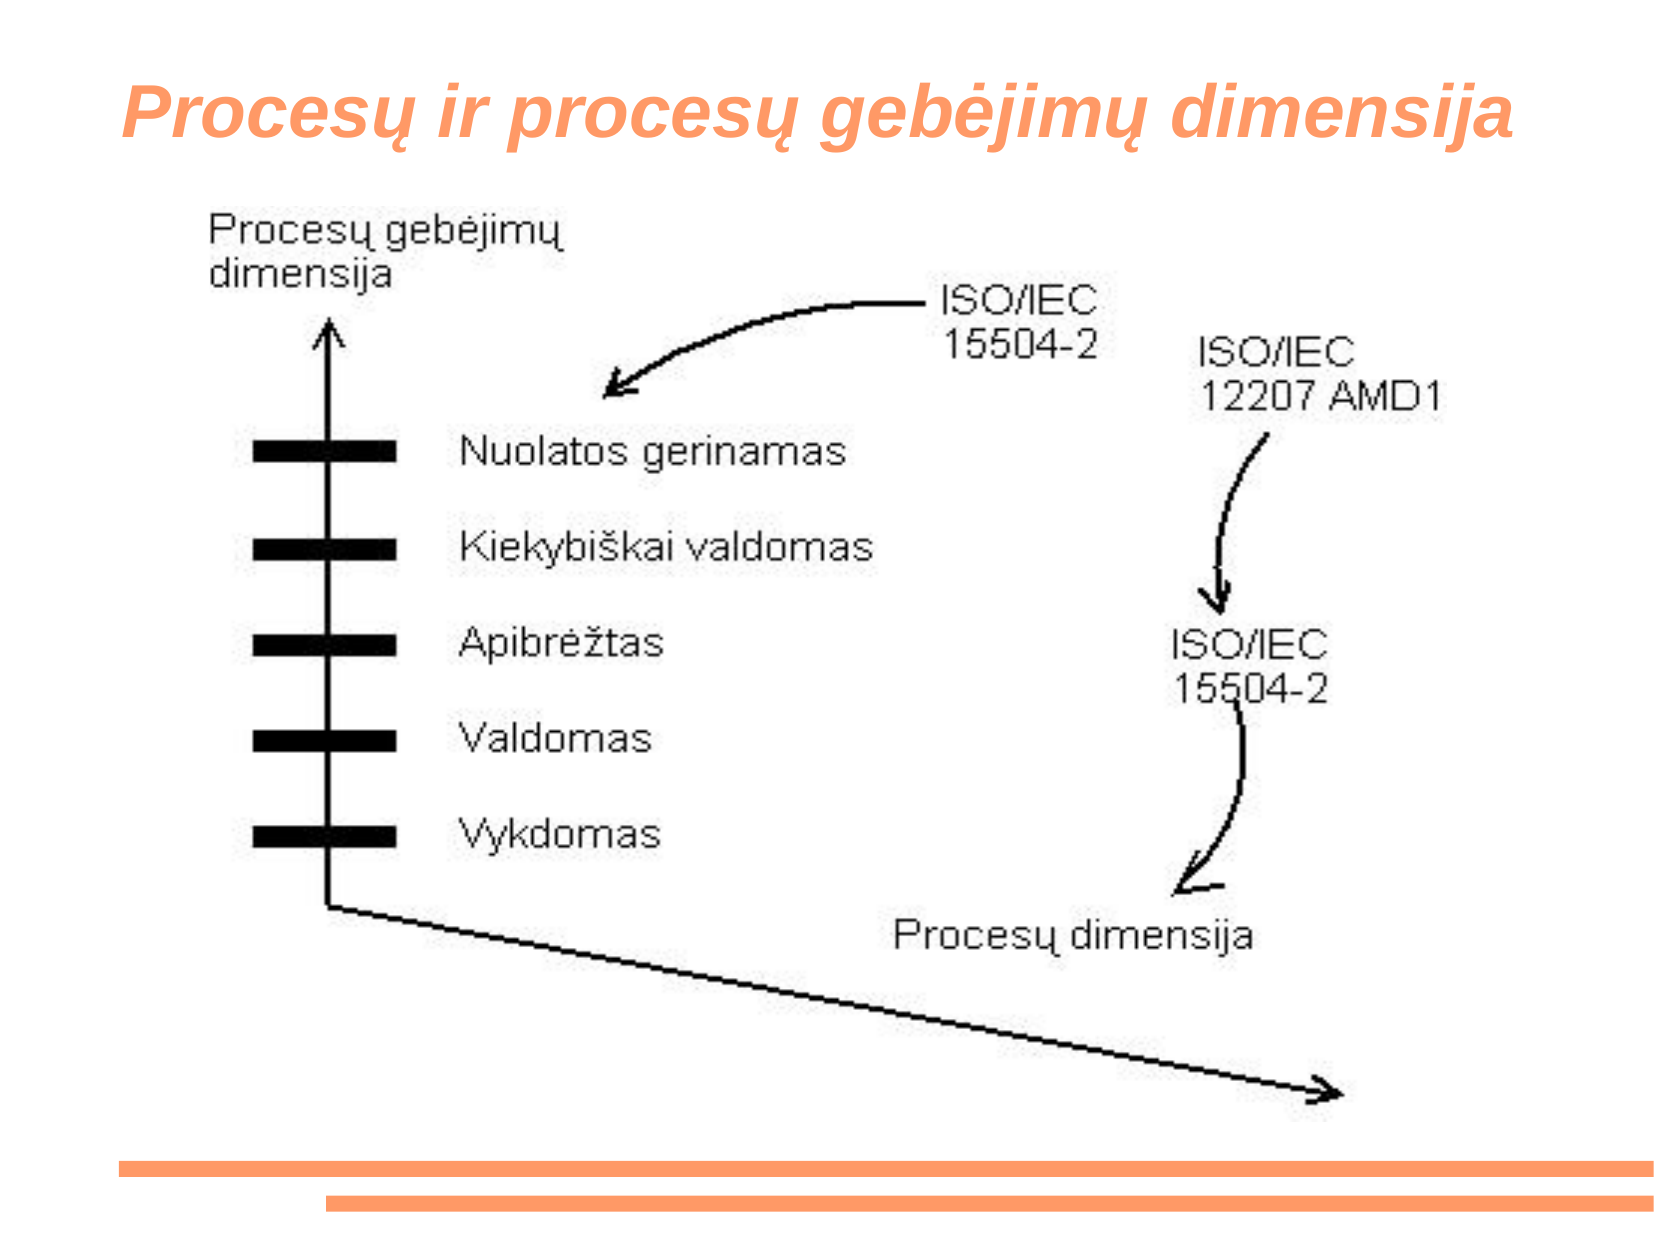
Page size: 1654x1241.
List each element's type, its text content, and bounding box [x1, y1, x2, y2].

title Procesų ir procesų gebėjimų dimensija [121, 46, 1534, 178]
picture [209, 206, 1447, 1123]
